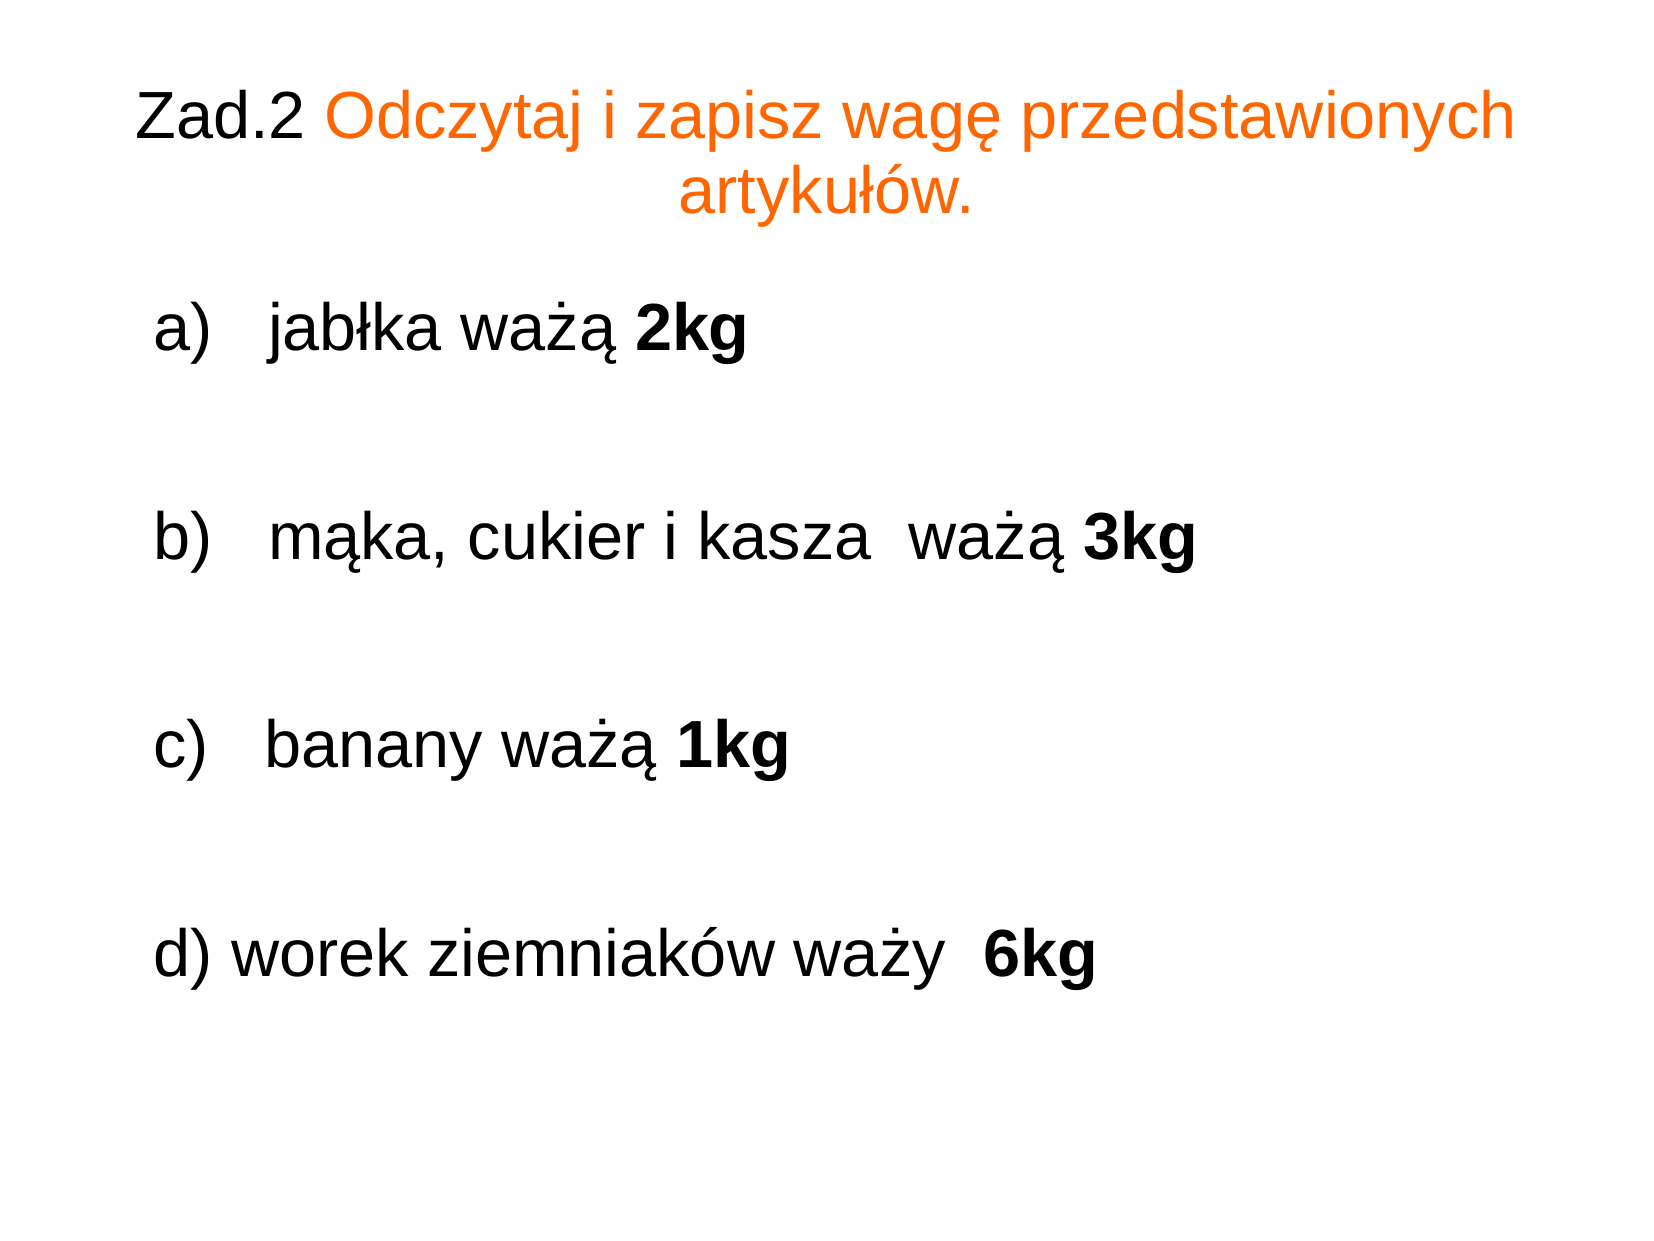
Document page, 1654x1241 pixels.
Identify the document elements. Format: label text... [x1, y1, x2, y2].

title Zad.2 Odczytaj i zapisz wagę przedstawionych artykułów. [82, 49, 1571, 257]
list a) jabłka ważą 2kg b) mąka, cukier i kasza ważą 3kg c) banany ważą 1kg d) worek ziemniaków waży 6kg [82, 290, 1571, 1109]
